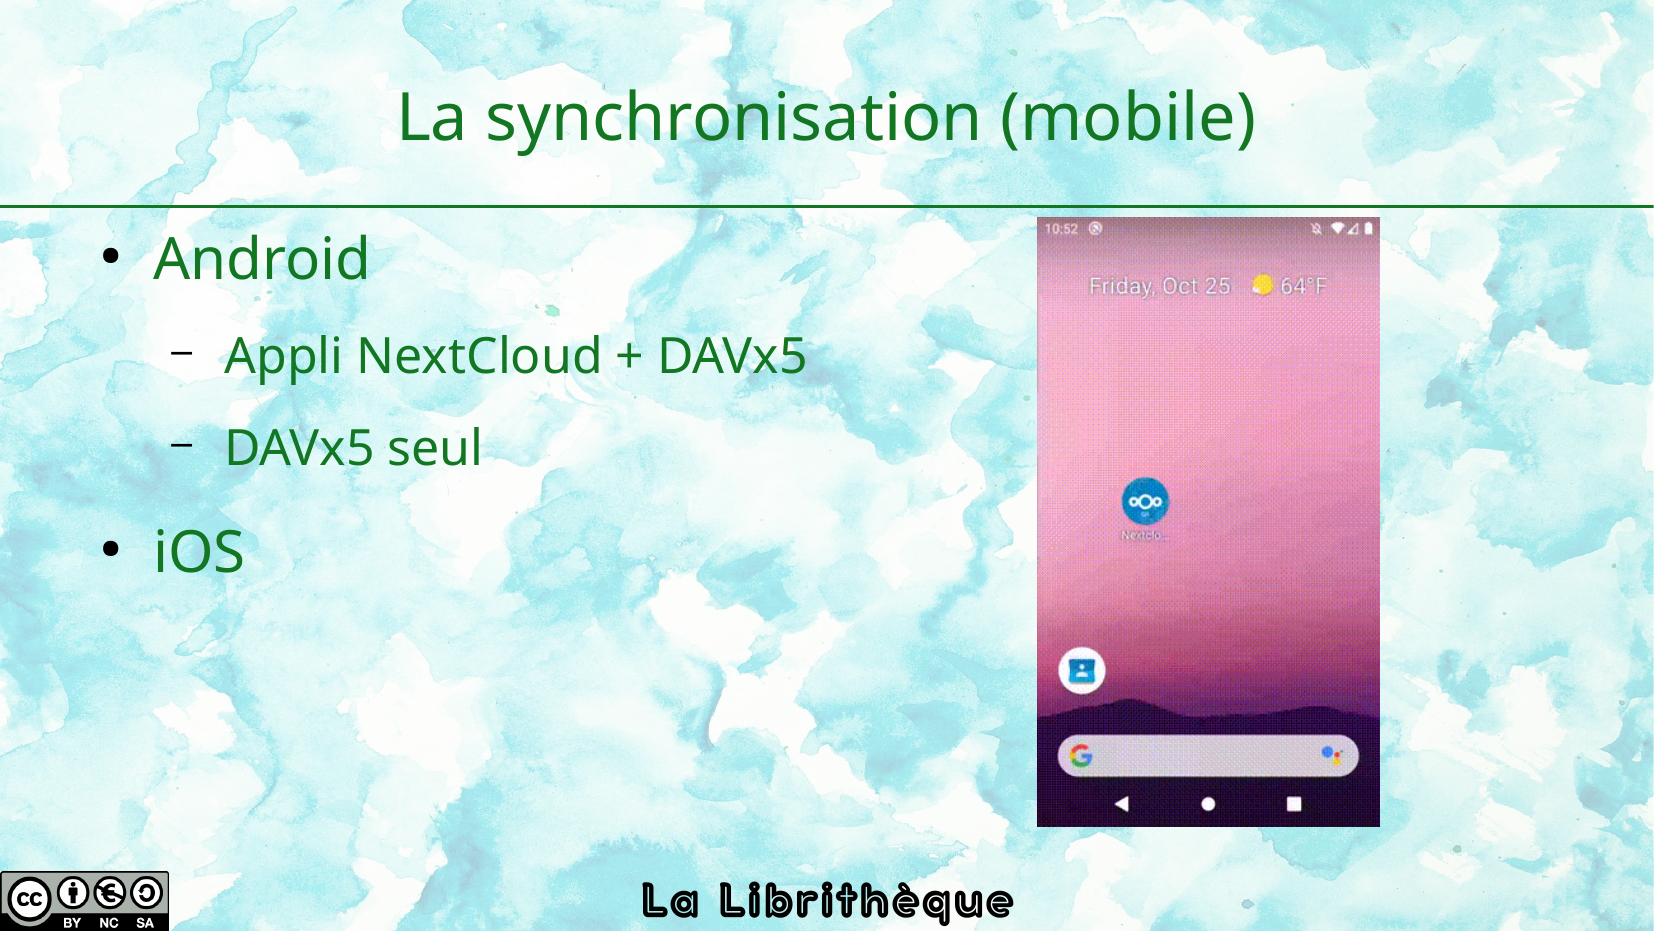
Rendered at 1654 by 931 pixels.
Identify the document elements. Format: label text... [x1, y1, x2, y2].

picture [628, 764, 1026, 931]
list Android Appli NextCloud + DAVx5 DAVx5 seul iOS [82, 217, 809, 827]
title La synchronisation (mobile) [82, 37, 1571, 193]
picture [1037, 217, 1380, 827]
picture [0, 871, 169, 931]
